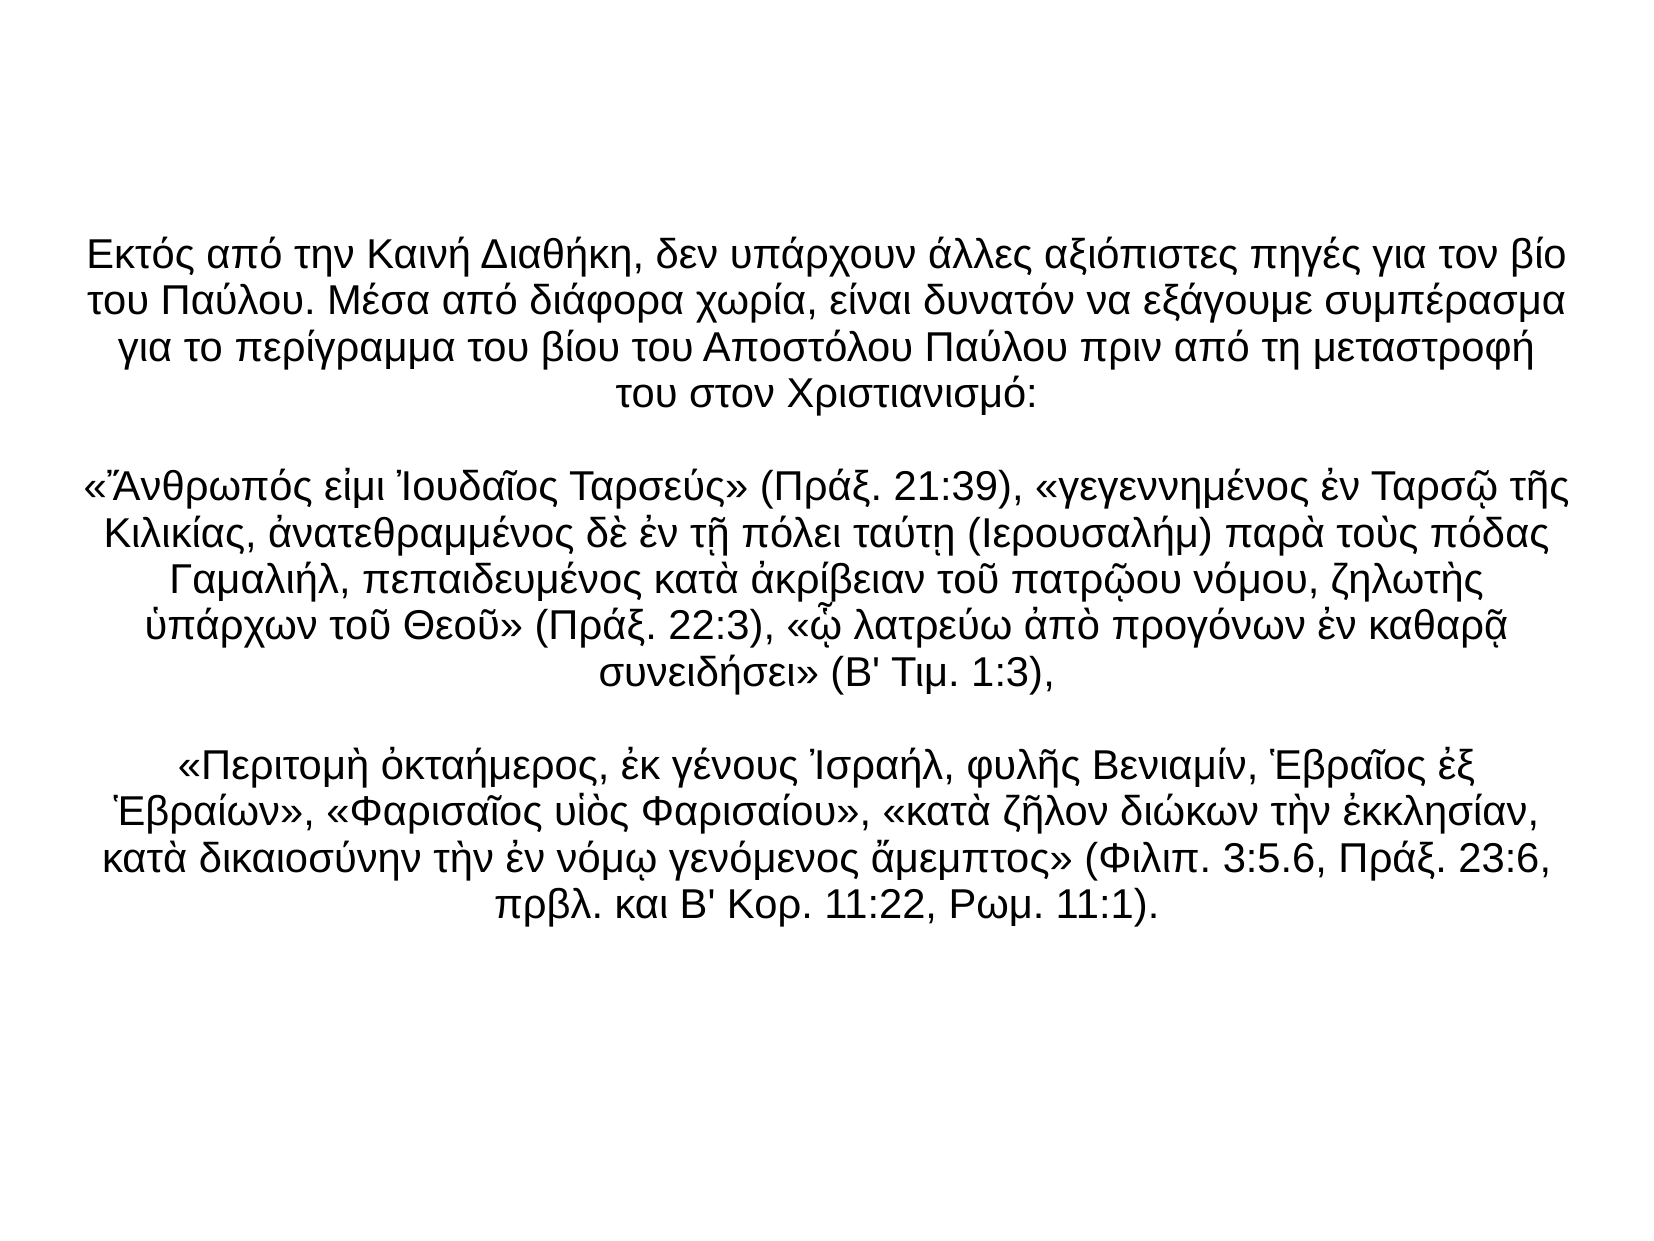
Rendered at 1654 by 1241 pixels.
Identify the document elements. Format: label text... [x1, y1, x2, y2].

subtitle Εκτός από την Καινή Διαθήκη, δεν υπάρχουν άλλες αξιόπιστες πηγές για τον βίο του Παύλου. Μέσα από διάφορα χωρία, είναι δυνατόν να εξάγουμε συμπέρασμα για το περίγραμμα του βίου του Αποστόλου Παύλου πριν από τη μεταστροφή του στον Χριστιανισμό: «Ἄνθρωπός εἰμι Ἰουδαῖος Ταρσεύς» (Πράξ. 21:39), «γεγεννημένος ἐν Ταρσῷ τῆς Κιλικίας, ἀνατεθραμμένος δὲ ἐν τῇ πόλει ταύτῃ (Ιερουσαλήμ) παρὰ τοὺς πόδας Γαμαλιήλ, πεπαιδευμένος κατὰ ἀκρίβειαν τοῦ πατρῷου νόμου, ζηλωτὴς ὑπάρχων τοῦ Θεοῦ» (Πράξ. 22:3), «ᾧ λατρεύω ἀπὸ προγόνων ἐν καθαρᾷ συνειδήσει» (Β' Τιμ. 1:3), «Περιτομὴ ὀκταήμερος, ἐκ γένους Ἰσραήλ, φυλῆς Βενιαμίν, Ἑβραῖος ἐξ Ἑβραίων», «Φαρισαῖος υἱὸς Φαρισαίου», «κατὰ ζῆλον διώκων τὴν ἐκκλησίαν, κατὰ δικαιοσύνην τὴν ἐν νόμῳ γενόμενος ἄμεμπτος» (Φιλιπ. 3:5.6, Πράξ. 23:6, πρβλ. και Β' Κορ. 11:22, Ρωμ. 11:1). [82, 49, 1571, 1109]
